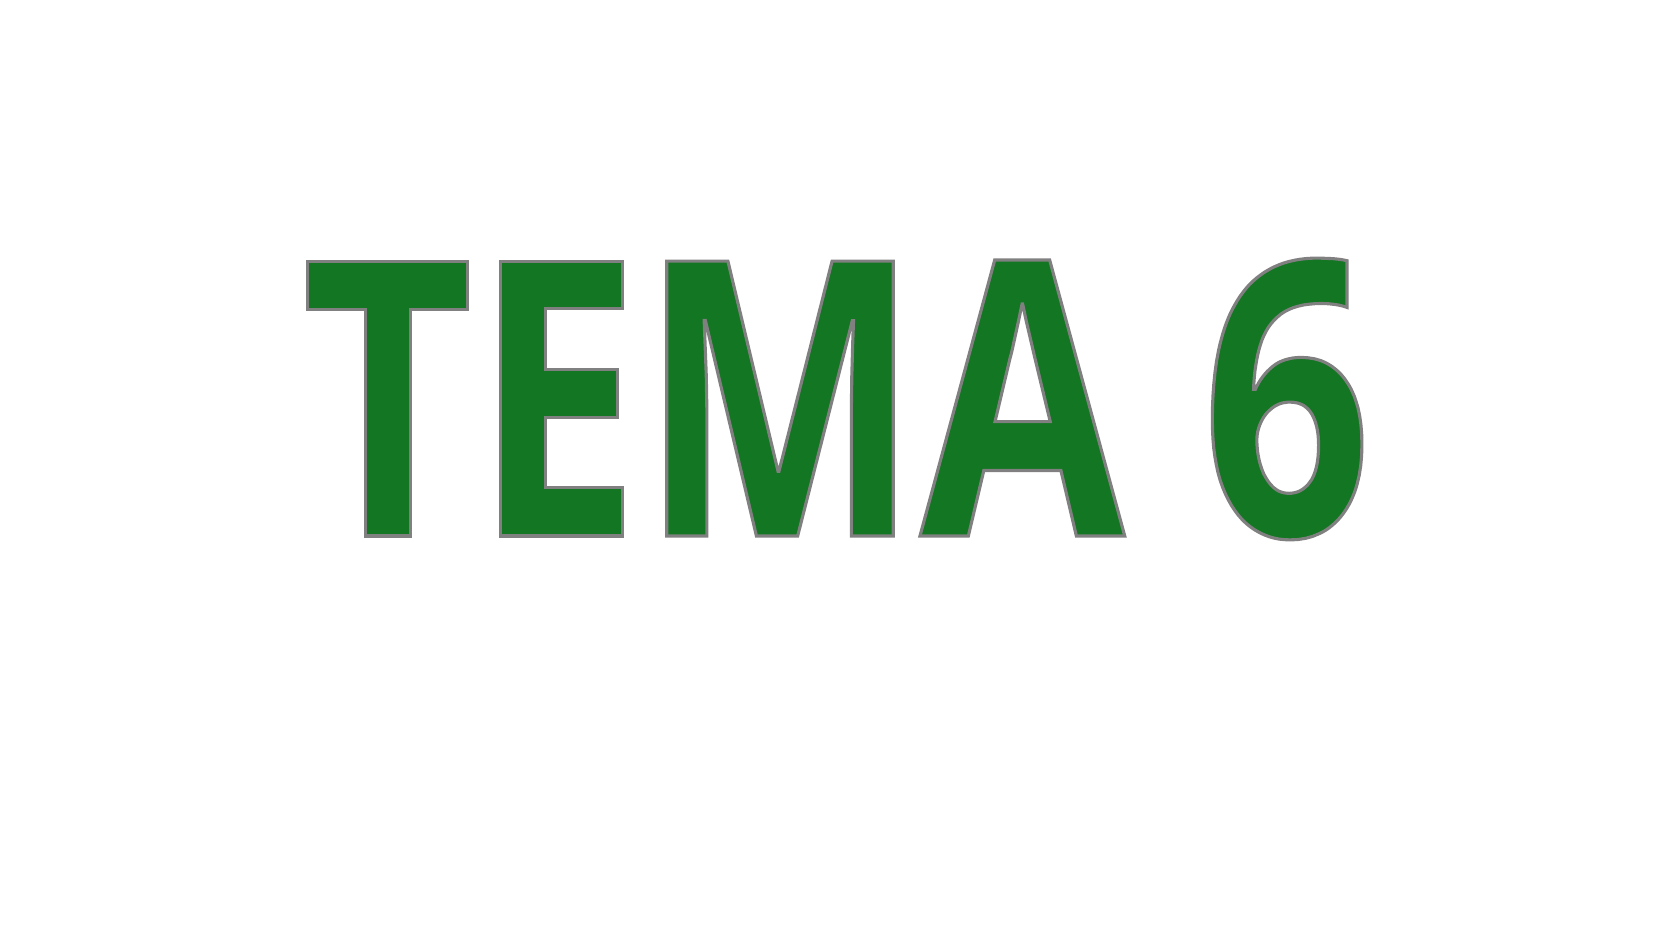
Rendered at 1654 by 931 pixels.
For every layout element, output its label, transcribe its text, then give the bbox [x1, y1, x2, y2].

text_box TEMA 6 [666, 261, 894, 537]
text_box TEMA 6 [307, 261, 468, 537]
text_box TEMA 6 [919, 259, 1125, 537]
text_box TEMA 6 [500, 261, 623, 537]
text_box TEMA 6 [1212, 258, 1362, 540]
